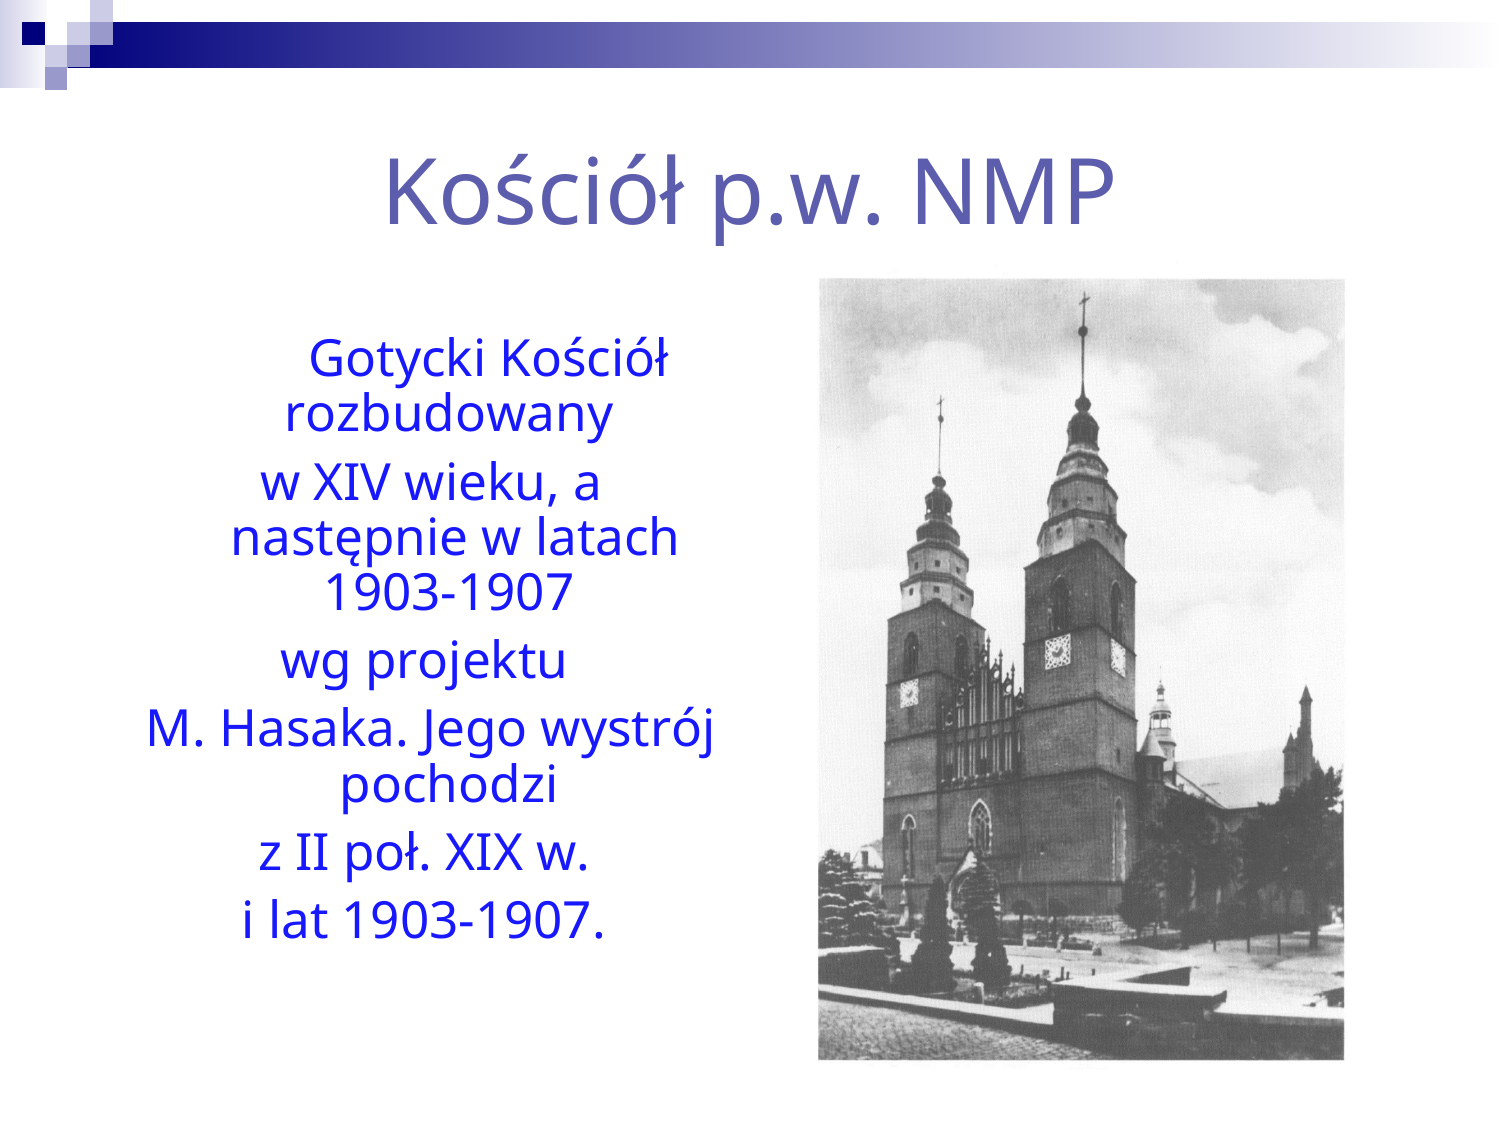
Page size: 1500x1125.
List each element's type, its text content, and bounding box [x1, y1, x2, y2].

title Kościół p.w. NMP [75, 75, 1426, 300]
list Gotycki Kościół rozbudowany w XIV wieku, a następnie w latach 1903-1907 wg projektu M. Hasaka. Jego wystrój pochodzi z II poł. XIX w. i lat 1903-1907. [75, 324, 738, 963]
picture [812, 249, 1354, 1088]
